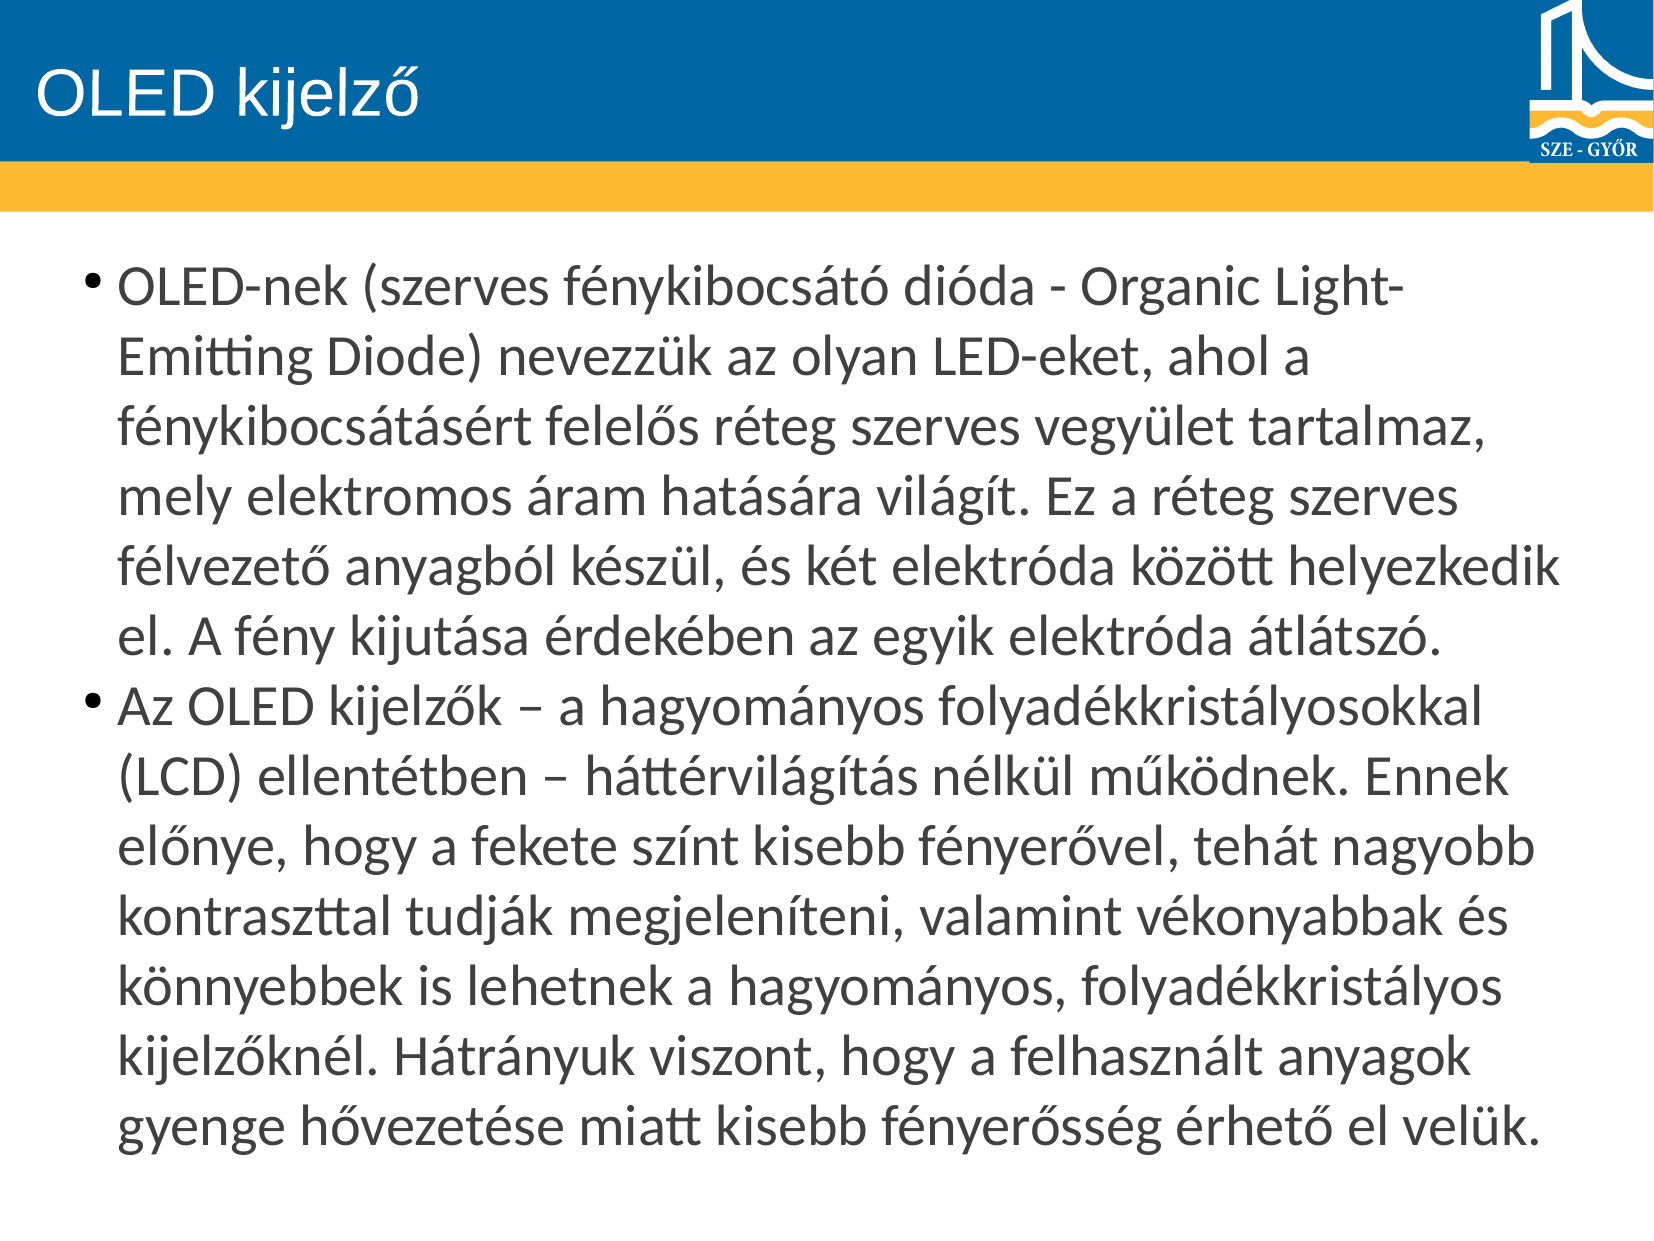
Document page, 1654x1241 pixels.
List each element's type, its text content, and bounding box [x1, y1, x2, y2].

text_box OLED kijelző [34, 48, 1524, 144]
picture [1529, 0, 1654, 163]
text_box OLED-nek (szerves fénykibocsátó dióda - Organic Light-Emitting Diode) nevezzük az olyan LED-eket, ahol a fénykibocsátásért felelős réteg szerves vegyület tartalmaz, mely elektromos áram hatására világít. Ez a réteg szerves félvezető anyagból készül, és két elektróda között helyezkedik el. A fény kijutása érdekében az egyik elektróda átlátszó. Az OLED kijelzők – a hagyományos folyadékkristályosokkal (LCD) ellentétben – háttérvilágítás nélkül működnek. Ennek előnye, hogy a fekete színt kisebb fényerővel, tehát nagyobb kontraszttal tudják megjeleníteni, valamint vékonyabbak és könnyebbek is lehetnek a hagyományos, folyadékkristályos kijelzőknél. Hátrányuk viszont, hogy a felhasznált anyagok gyenge hővezetése miatt kisebb fényerősség érhető el velük. [82, 247, 1571, 1198]
